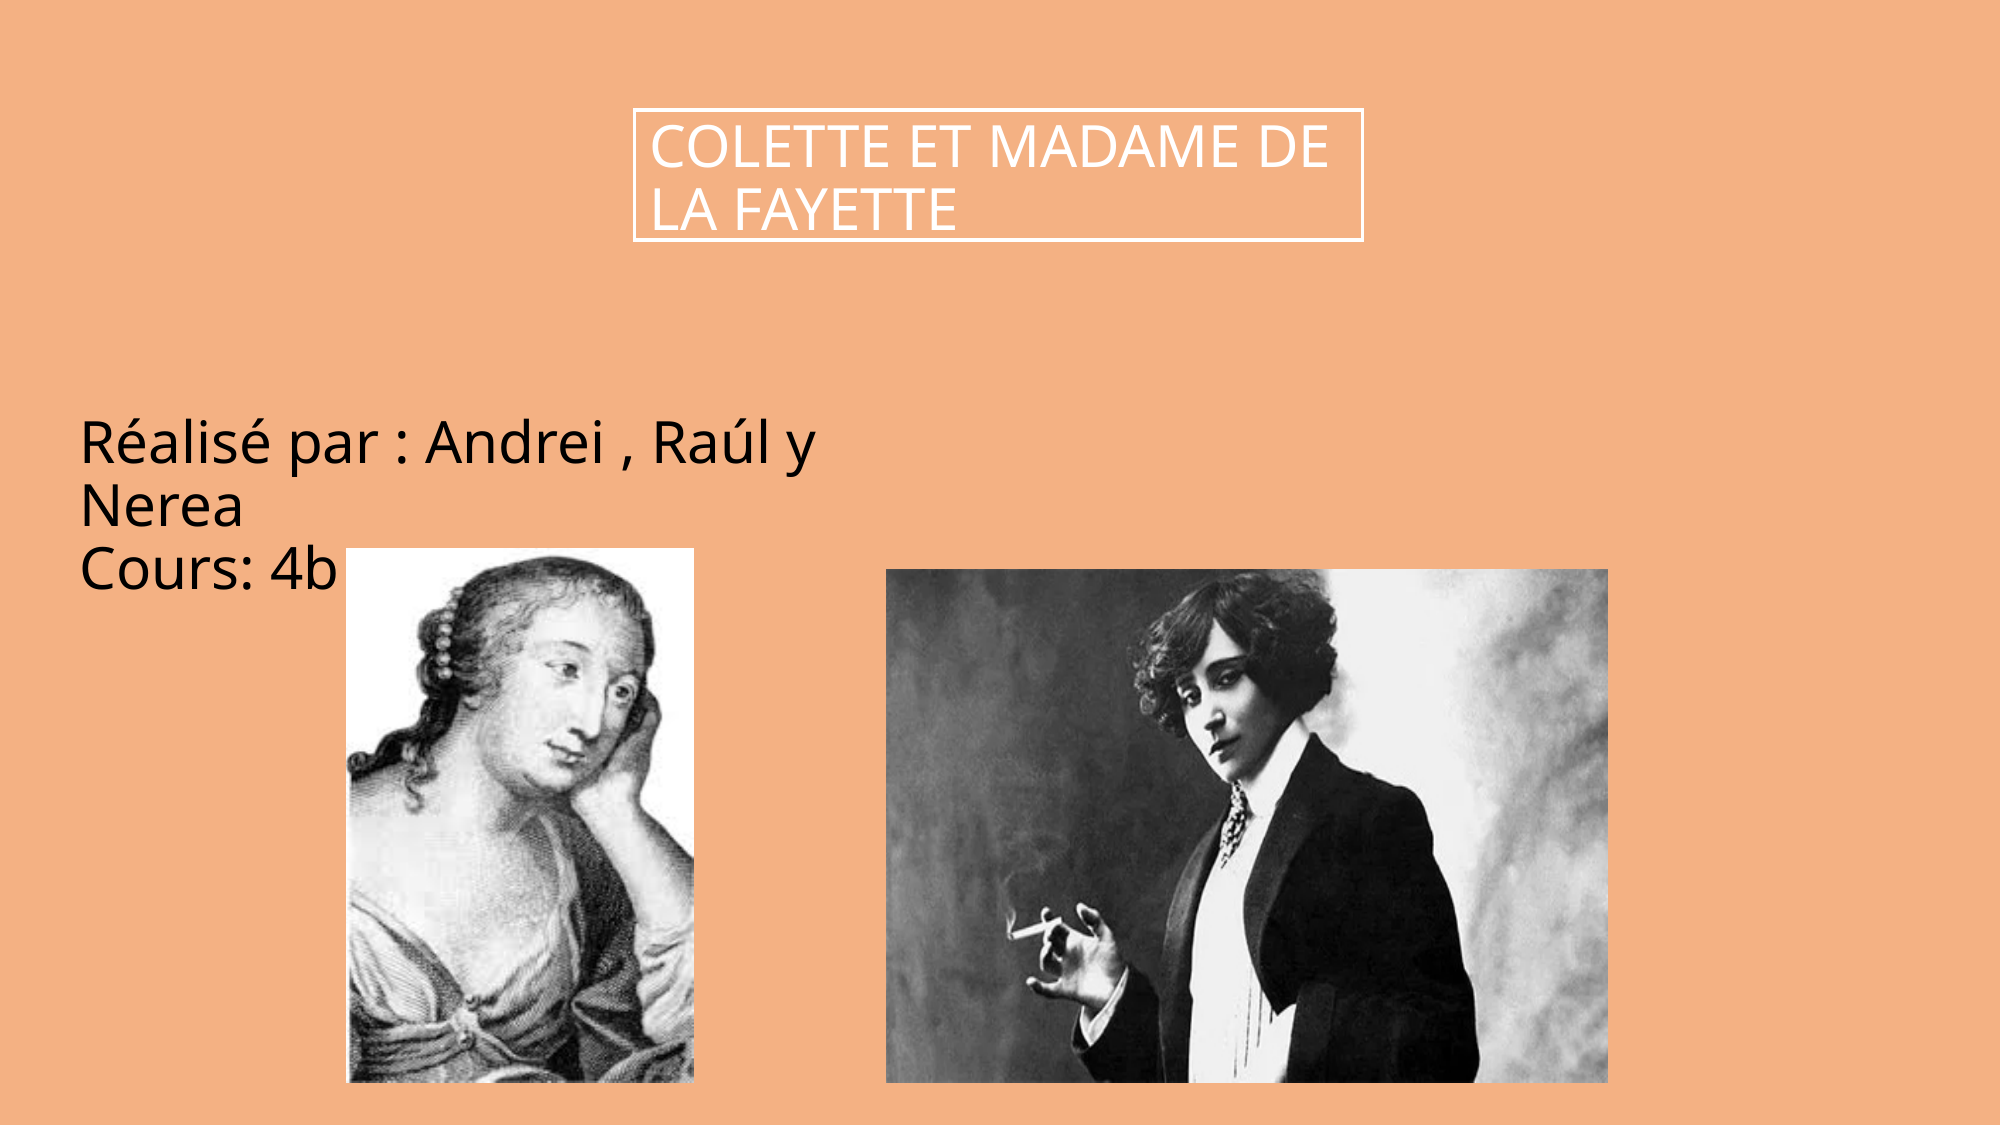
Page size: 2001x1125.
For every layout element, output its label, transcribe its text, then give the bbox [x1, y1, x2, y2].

picture [886, 569, 1608, 1083]
subtitle Réalisé par : Andrei , Raúl y Nerea Cours: 4b [64, 405, 975, 633]
title COLETTE ET MADAME DE LA FAYETTE [634, 110, 1363, 240]
picture [346, 548, 694, 1083]
